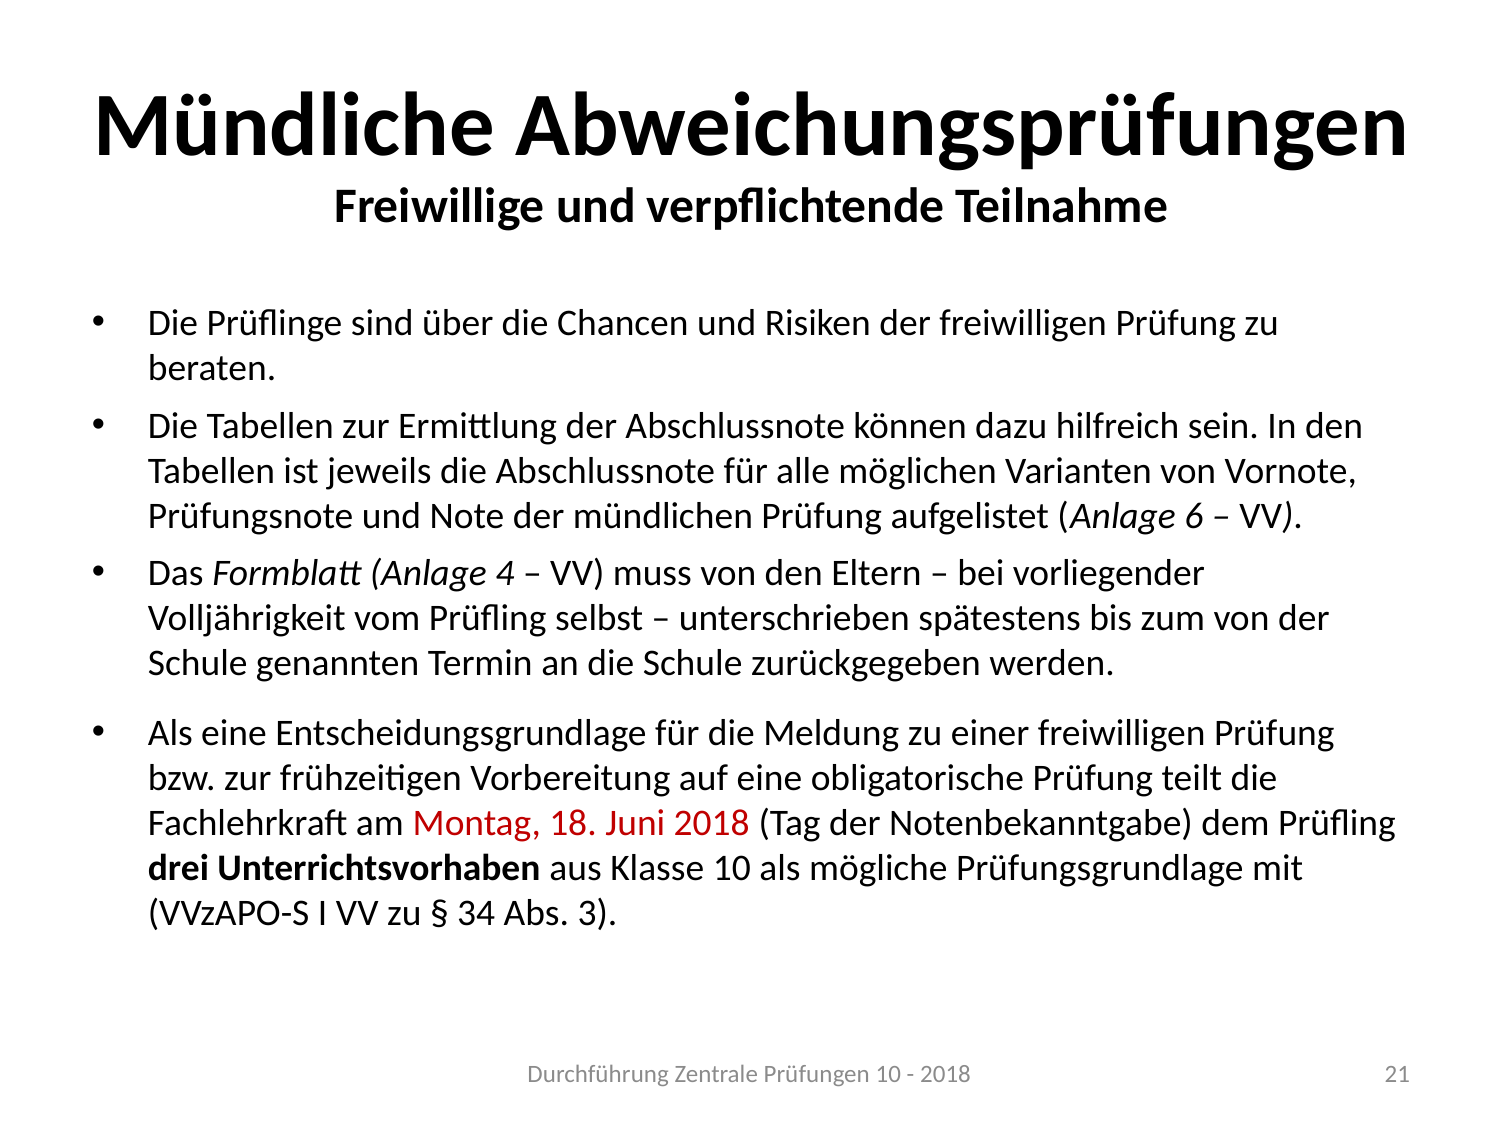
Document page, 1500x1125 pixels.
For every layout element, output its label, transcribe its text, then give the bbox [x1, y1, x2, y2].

footer Durchführung Zentrale Prüfungen 10 - 2018 [512, 1042, 988, 1103]
list Die Prüflinge sind über die Chancen und Risiken der freiwilligen Prüfung zu beraten. Die Tabellen zur Ermittlung der Abschlussnote können dazu hilfreich sein. In den Tabellen ist jeweils die Abschlussnote für alle möglichen Varianten von Vornote, Prüfungsnote und Note der mündlichen Prüfung aufgelistet (Anlage 6 – VV). Das Formblatt (Anlage 4 – VV) muss von den Eltern – bei vorliegender Volljährigkeit vom Prüfling selbst – unterschrieben spätestens bis zum von der Schule genannten Termin an die Schule zurückgegeben werden. Als eine Entscheidungsgrundlage für die Meldung zu einer freiwilligen Prüfung bzw. zur frühzeitigen Vorbereitung auf eine obligatorische Prüfung teilt die Fachlehrkraft am Montag, 18. Juni 2018 (Tag der Notenbekanntgabe) dem Prüfling drei Unterrichtsvorhaben aus Klasse 10 als mögliche Prüfungsgrundlage mit (VVzAPO-S I VV zu § 34 Abs. 3). [76, 290, 1427, 1034]
slide_number <Foliennummer> [1074, 1042, 1425, 1103]
title Mündliche Abweichungsprüfungen Freiwillige und verpflichtende Teilnahme [76, 54, 1427, 243]
